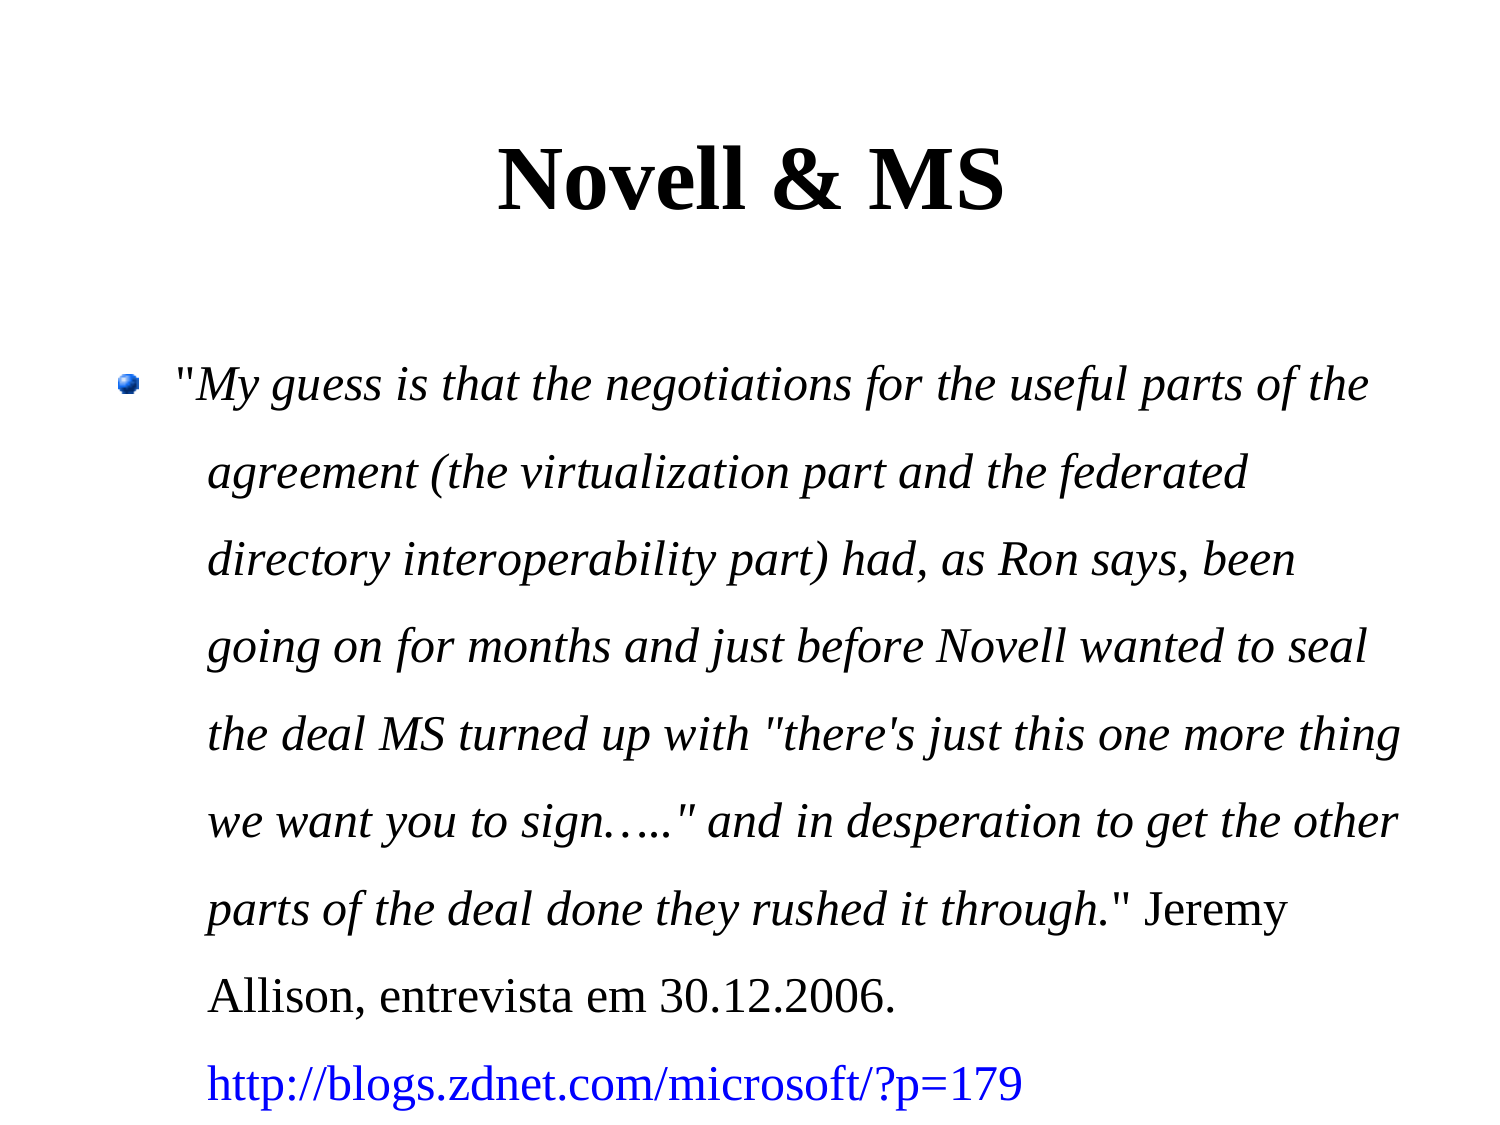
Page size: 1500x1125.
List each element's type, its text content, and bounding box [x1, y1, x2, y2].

text_box "My guess is that the negotiations for the useful parts of the agreement (the virtualization part and the federated directory interoperability part) had, as Ron says, been going on for months and just before Novell wanted to seal the deal MS turned up with "there's just this one more thing we want you to sign….." and in desperation to get the other parts of the deal done they rushed it through." Jeremy Allison, entrevista em 30.12.2006. http://blogs.zdnet.com/microsoft/?p=179 [103, 316, 1421, 1032]
title Novell & MS [87, 52, 1416, 307]
